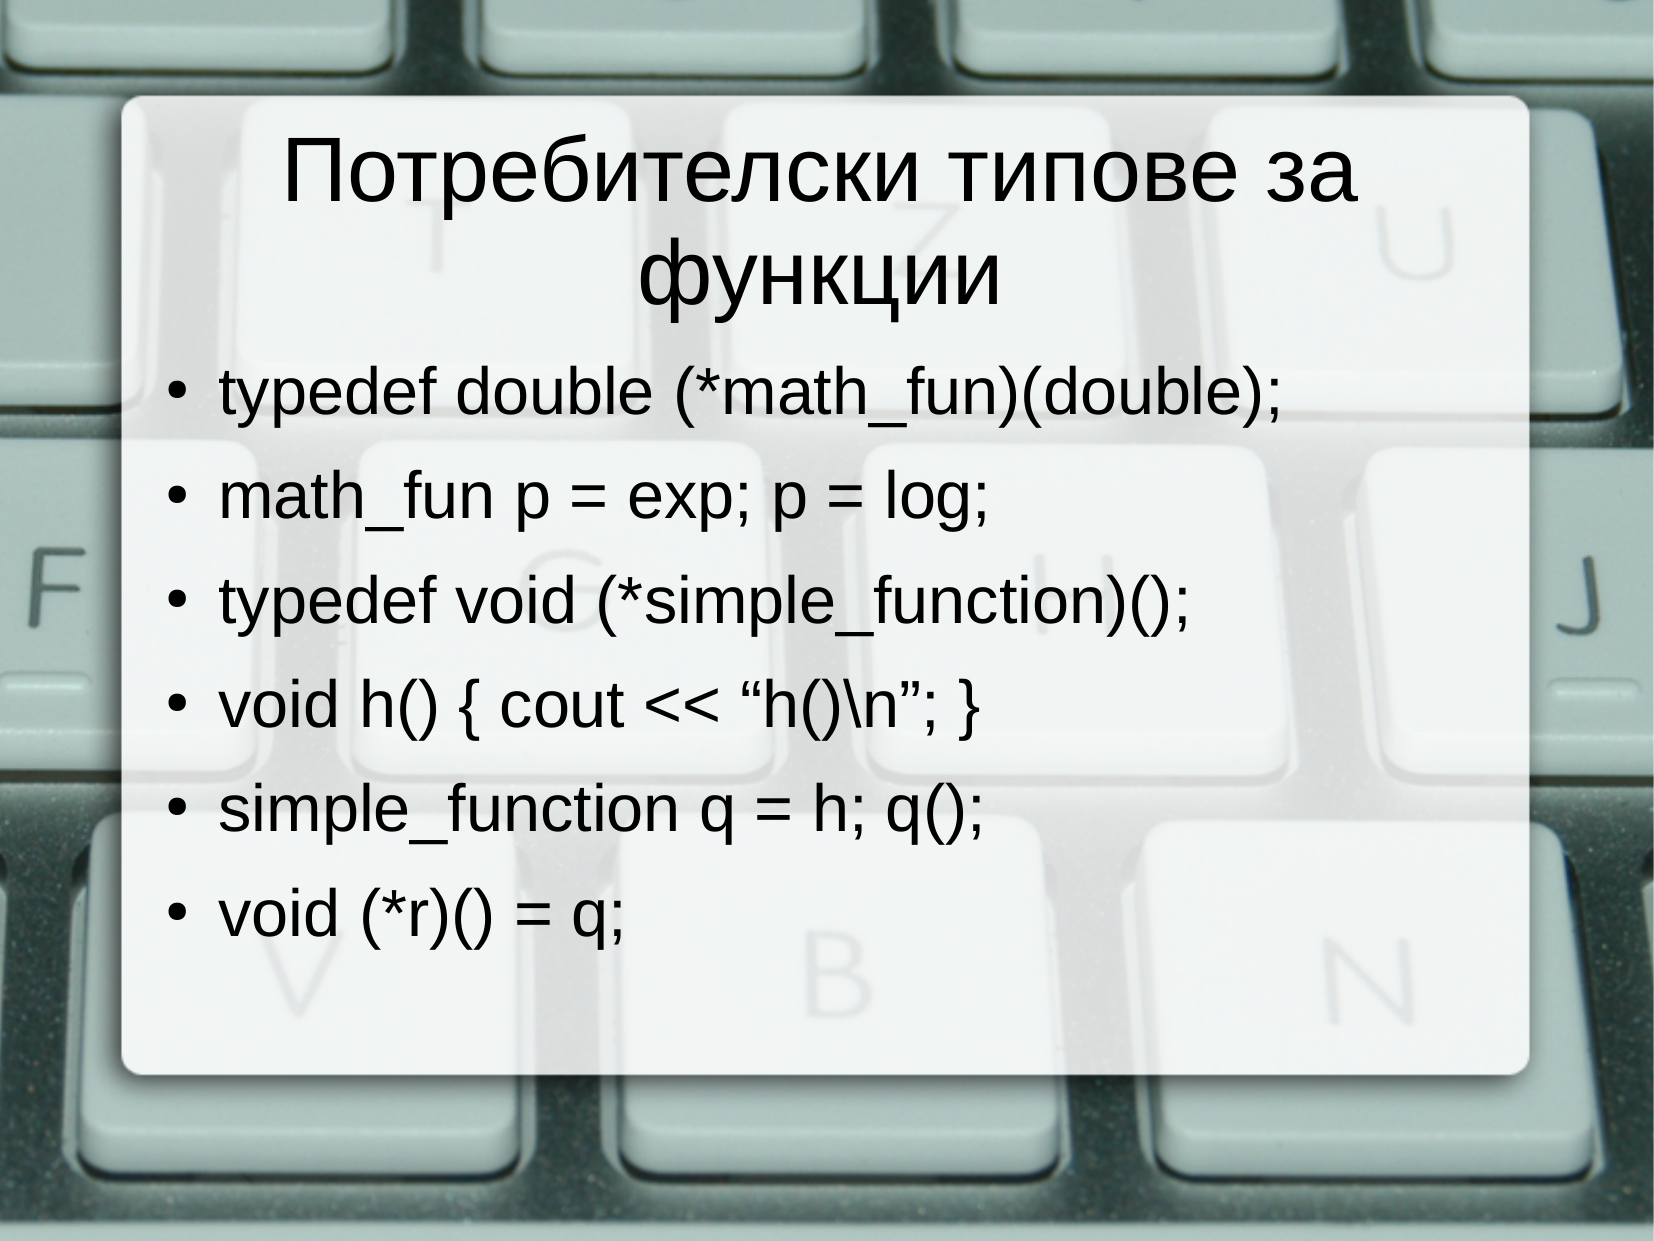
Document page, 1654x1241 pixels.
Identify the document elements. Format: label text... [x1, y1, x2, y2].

title Потребителски типове за функции [135, 117, 1506, 325]
picture [0, 0, 1654, 1241]
list typedef double (*math_fun)(double); math_fun p = exp; p = log; typedef void (*simple_function)(); void h() { cout << “h()\n”; } simple_function q = h; q(); void (*r)() = q; [147, 354, 1506, 1074]
